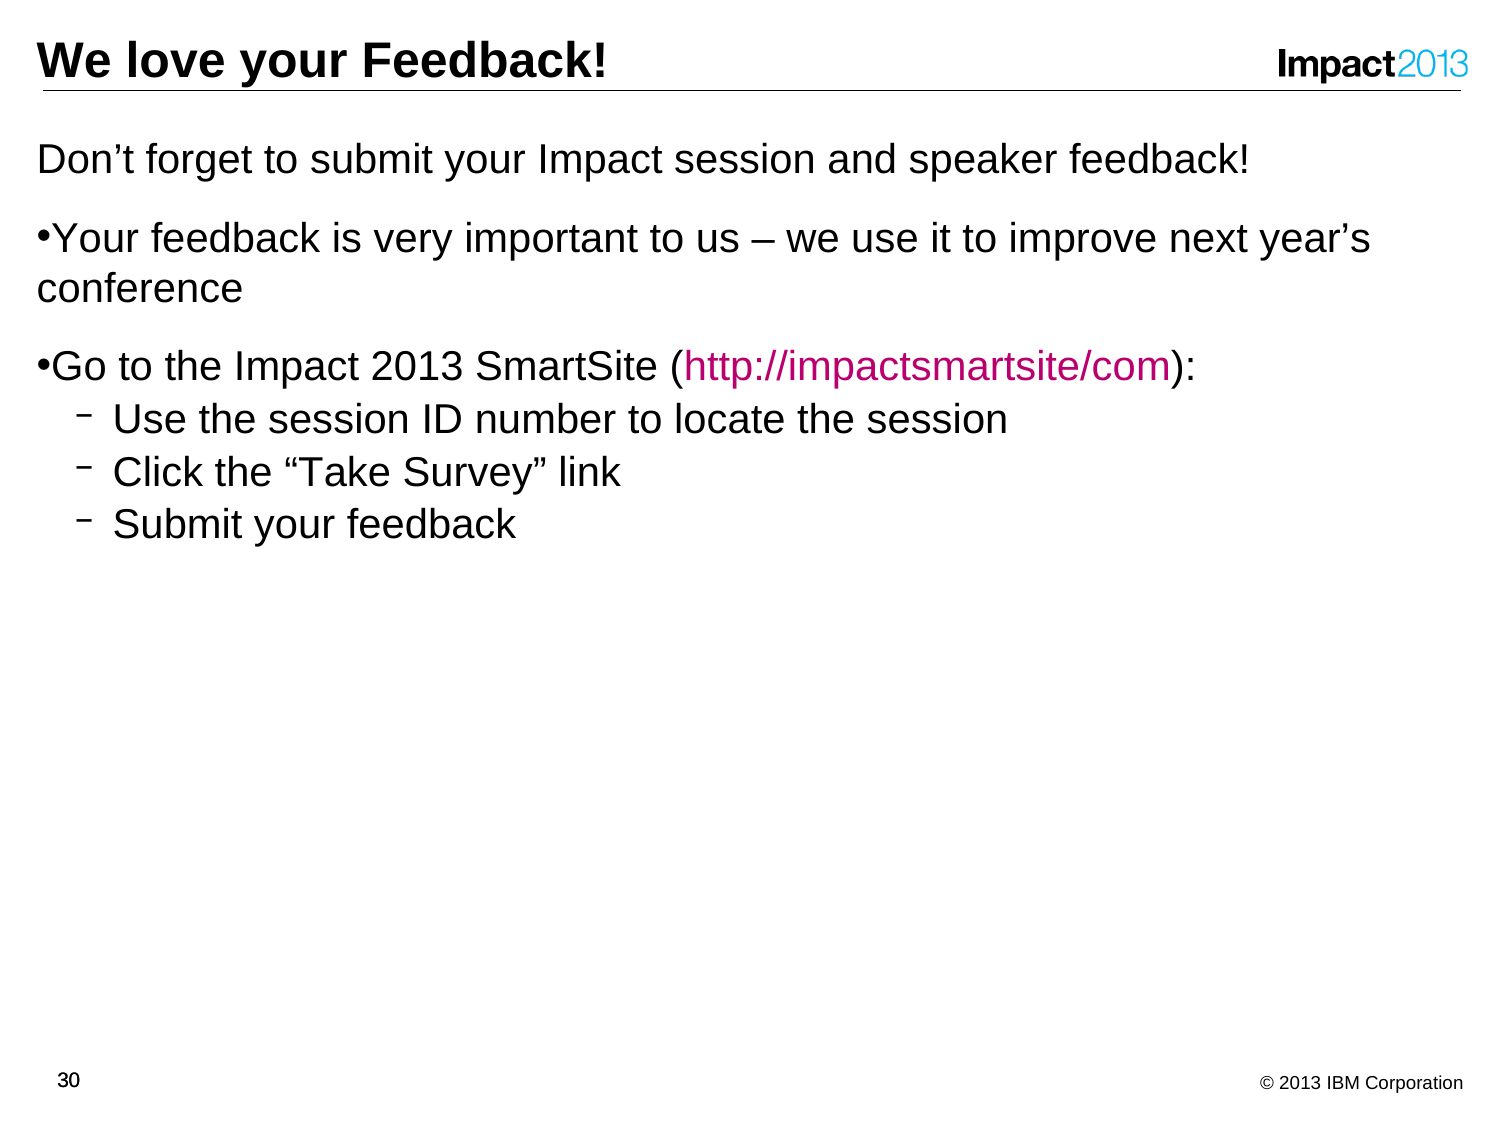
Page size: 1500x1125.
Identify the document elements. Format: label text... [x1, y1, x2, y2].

picture [1436, 49, 1468, 84]
title We love your Feedback! [21, 19, 1436, 95]
list Don’t forget to submit your Impact session and speaker feedback! Your feedback is very important to us – we use it to improve next year’s conference Go to the Impact 2013 SmartSite (http://impactsmartsite/com): Use the session ID number to locate the session Click the “Take Survey” link Submit your feedback [21, 123, 1430, 949]
